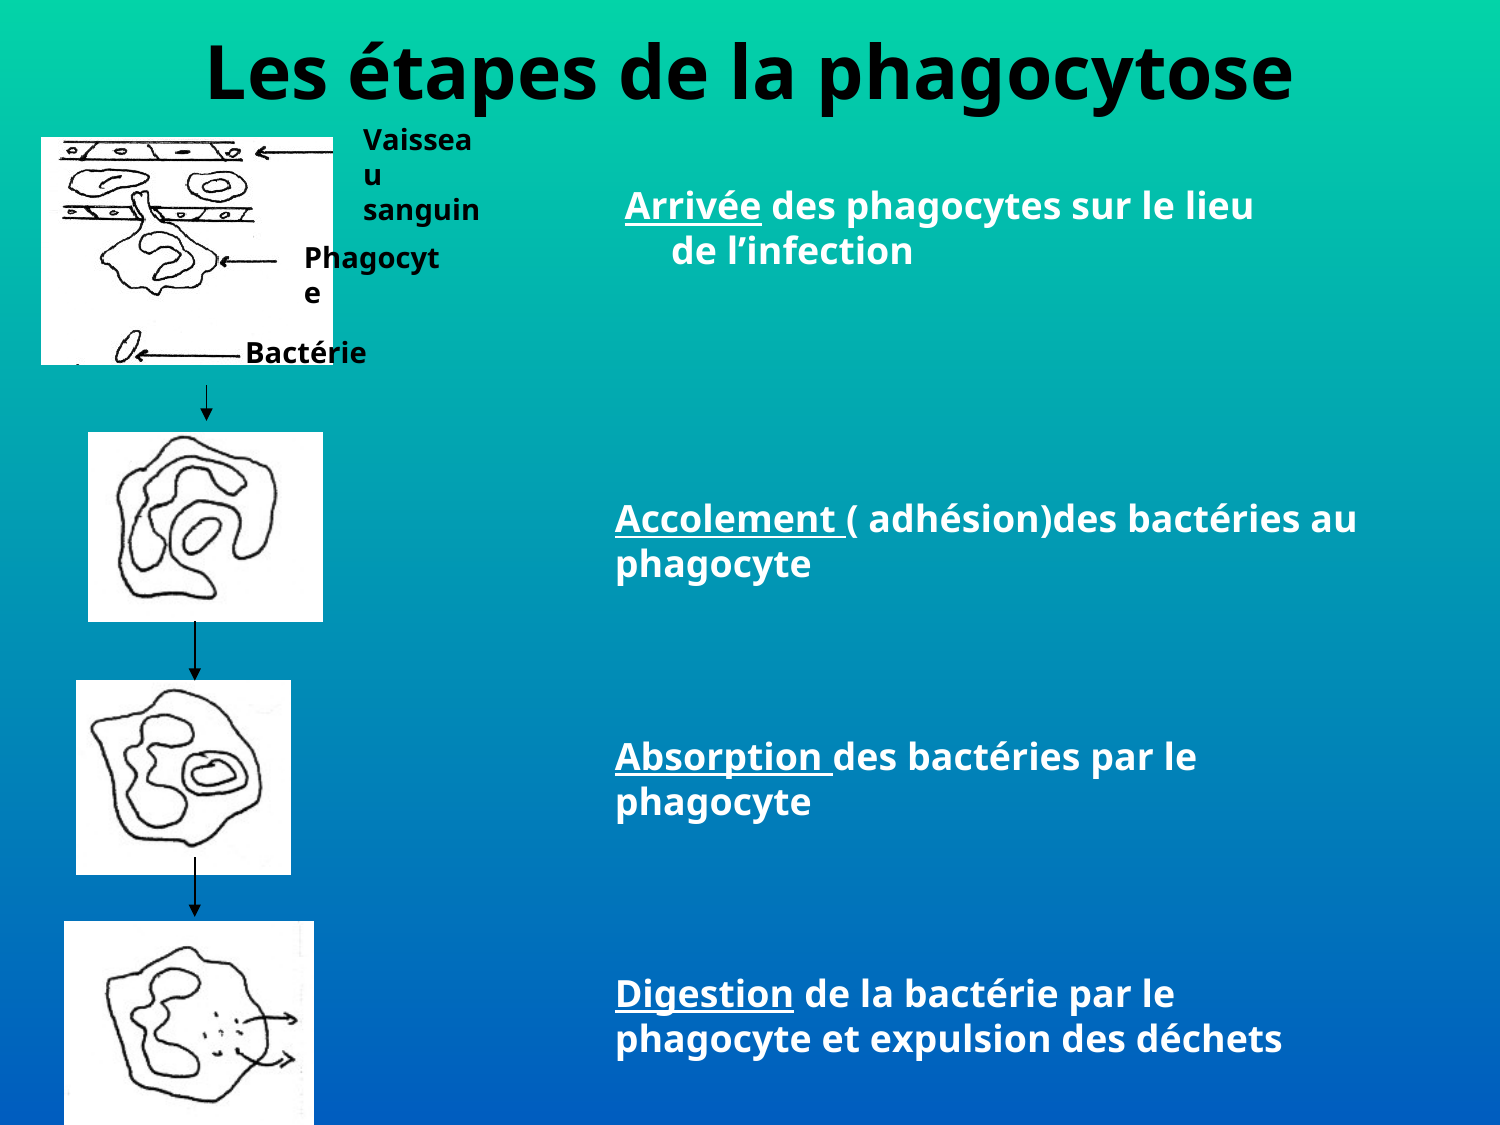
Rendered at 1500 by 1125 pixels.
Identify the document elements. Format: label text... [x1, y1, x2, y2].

title Les étapes de la phagocytose [46, 23, 1454, 116]
text_box Phagocyte [289, 231, 467, 318]
picture [0, 432, 1500, 621]
text_box Digestion de la bactérie par le phagocyte et expulsion des déchets [600, 962, 1333, 1068]
picture [64, 921, 314, 1125]
text_box Absorption des bactéries par le phagocyte [600, 724, 1250, 831]
text_box Bactérie [230, 326, 408, 377]
picture [76, 681, 291, 875]
text_box Vaisseau sanguin [348, 116, 503, 234]
text_box Arrivée des phagocytes sur le lieu de l’infection [600, 174, 1274, 281]
picture [41, 137, 333, 365]
text_box Accolement ( adhésion)des bactéries au phagocyte [599, 487, 1428, 593]
